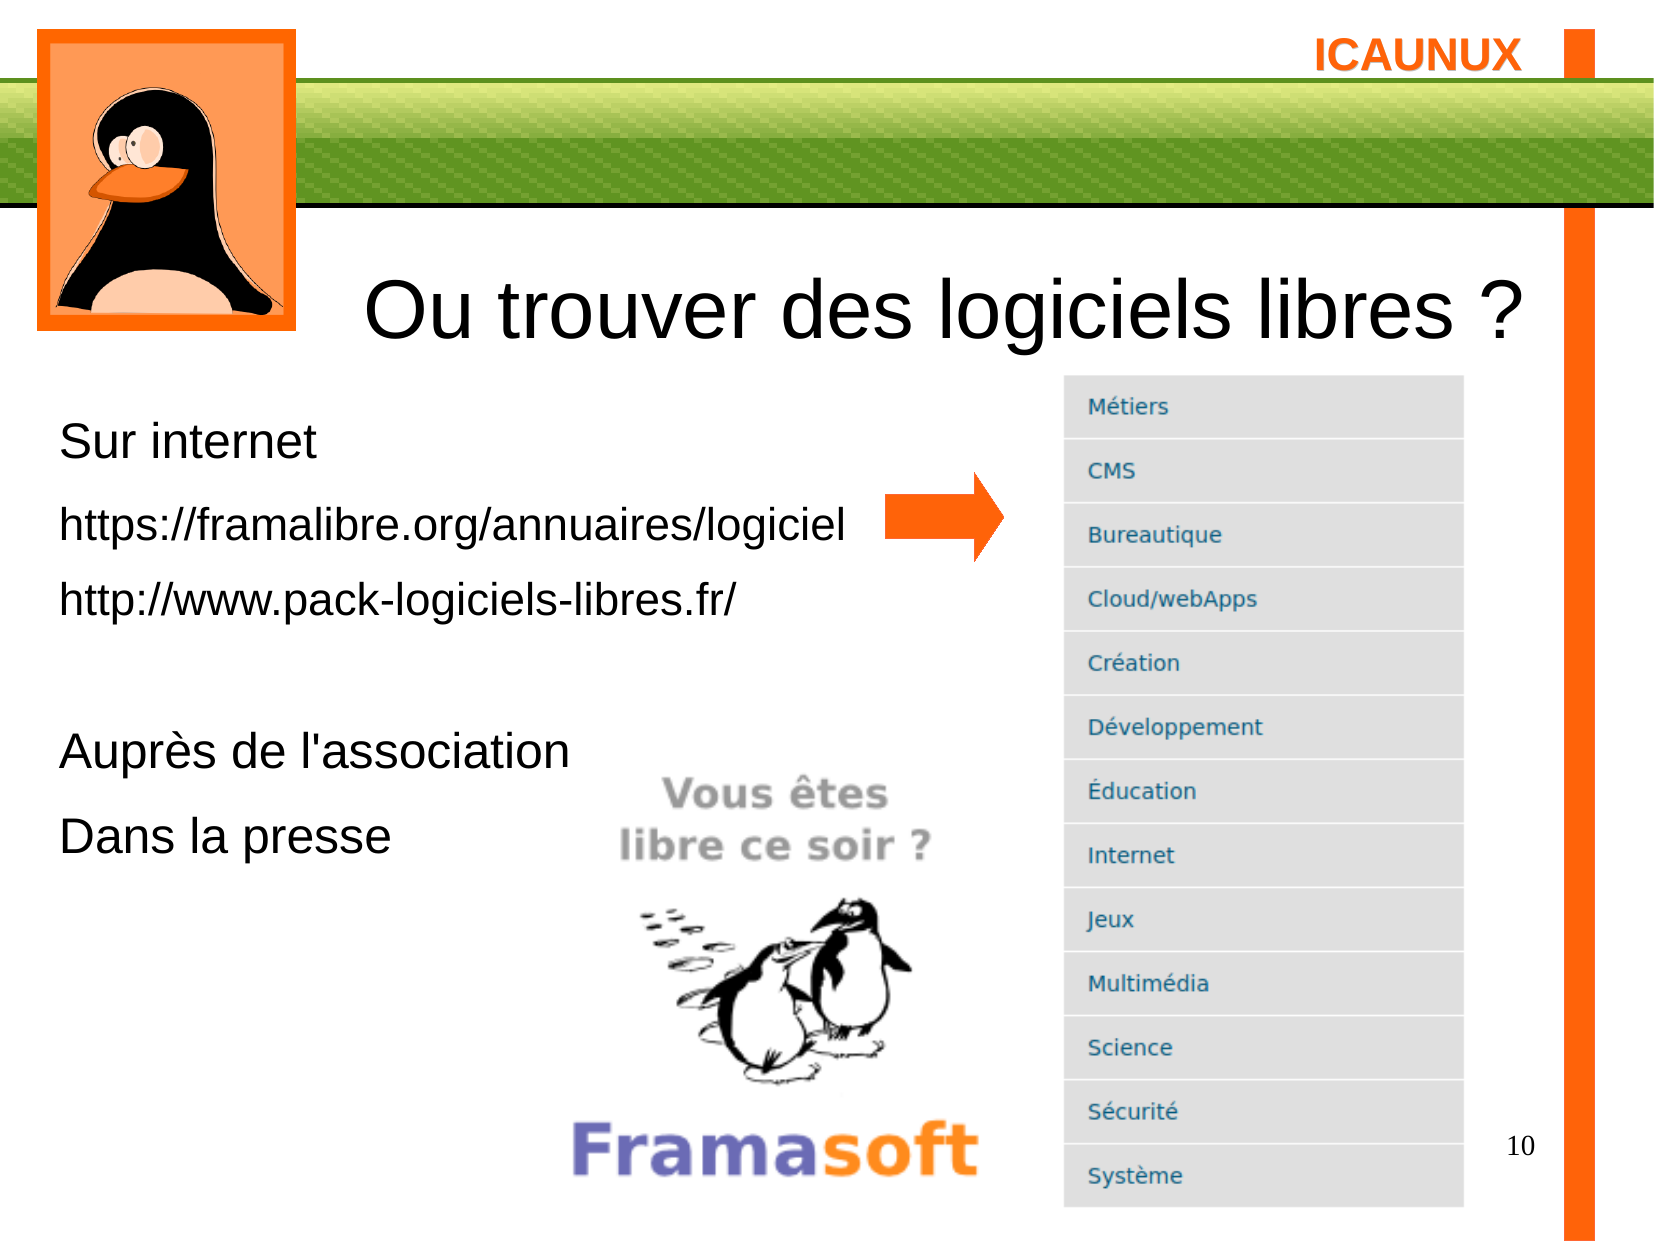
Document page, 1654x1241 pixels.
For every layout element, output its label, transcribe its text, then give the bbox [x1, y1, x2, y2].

list Sur internet https://framalibre.org/annuaires/logiciel http://www.pack-logiciels-libres.fr/ Auprès de l'association Dans la presse [59, 413, 1047, 1035]
picture [1047, 360, 1483, 1223]
text_box [885, 472, 1004, 562]
picture [561, 767, 992, 1199]
title Ou trouver des logiciels libres ? [354, 235, 1536, 384]
picture [0, 29, 1654, 331]
